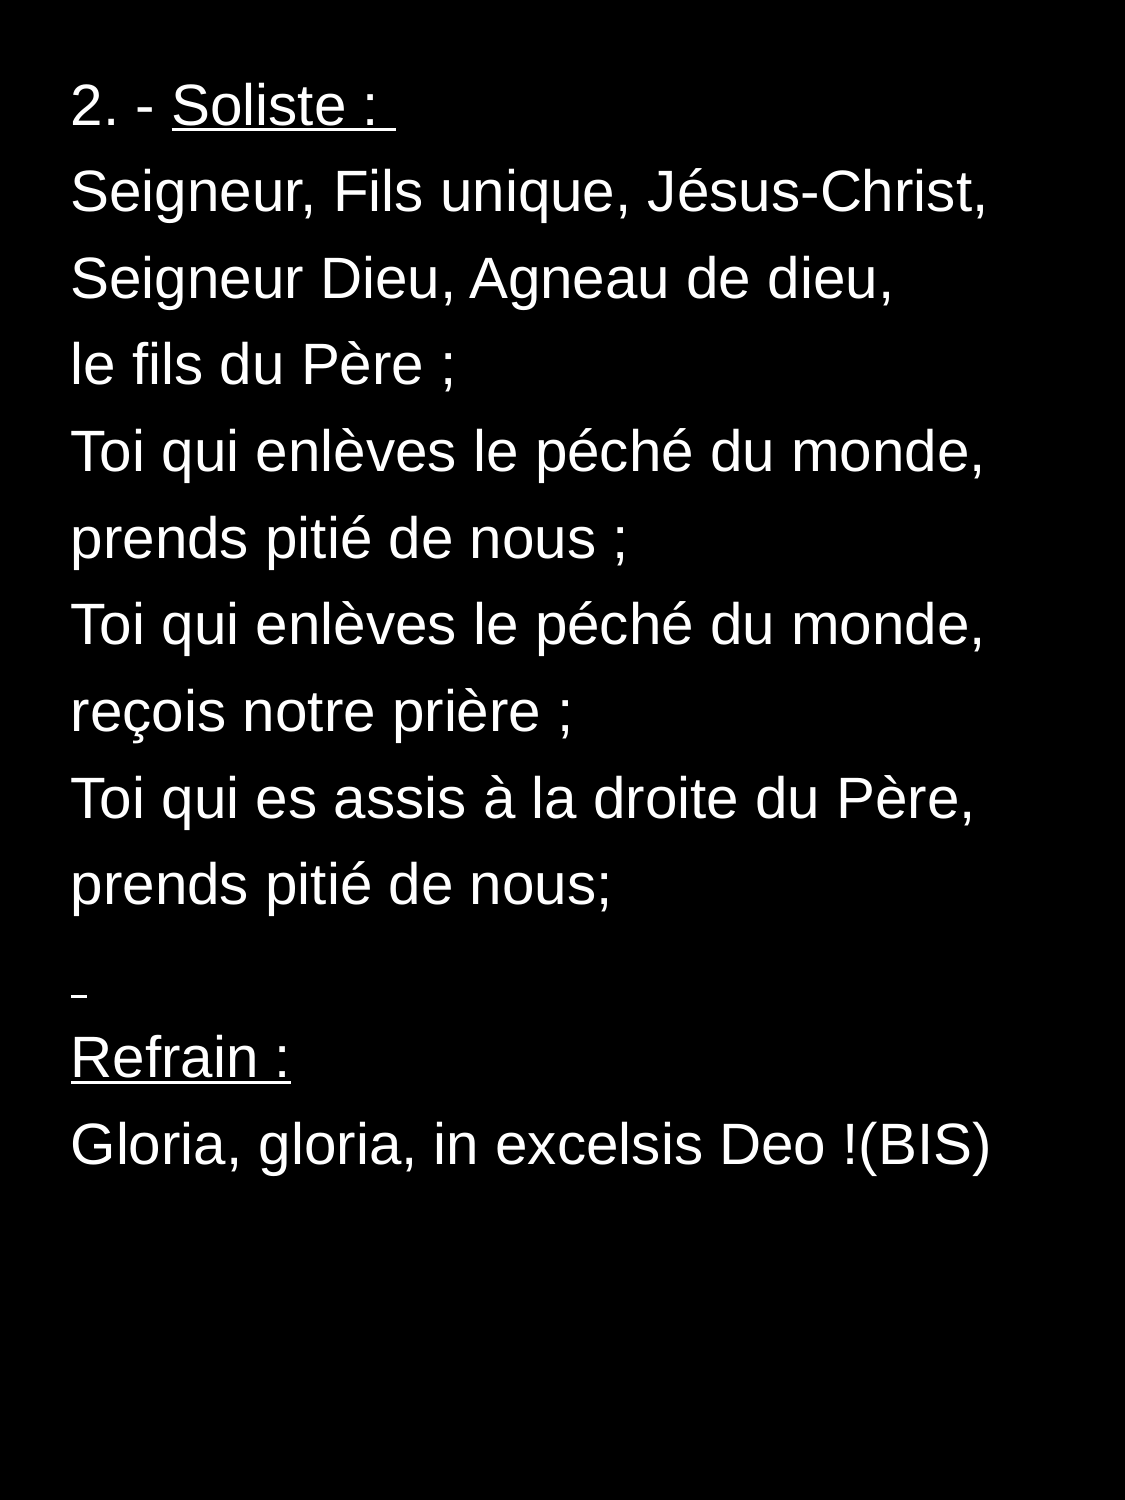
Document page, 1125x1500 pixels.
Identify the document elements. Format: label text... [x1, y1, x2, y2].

text_box 2. - Soliste : Seigneur, Fils unique, Jésus-Christ, Seigneur Dieu, Agneau de dieu, le fils du Père ; Toi qui enlèves le péché du monde, prends pitié de nous ; Toi qui enlèves le péché du monde, reçois notre prière ; Toi qui es assis à la droite du Père, prends pitié de nous; Refrain : Gloria, gloria, in excelsis Deo !(BIS) [0, 58, 1125, 1488]
